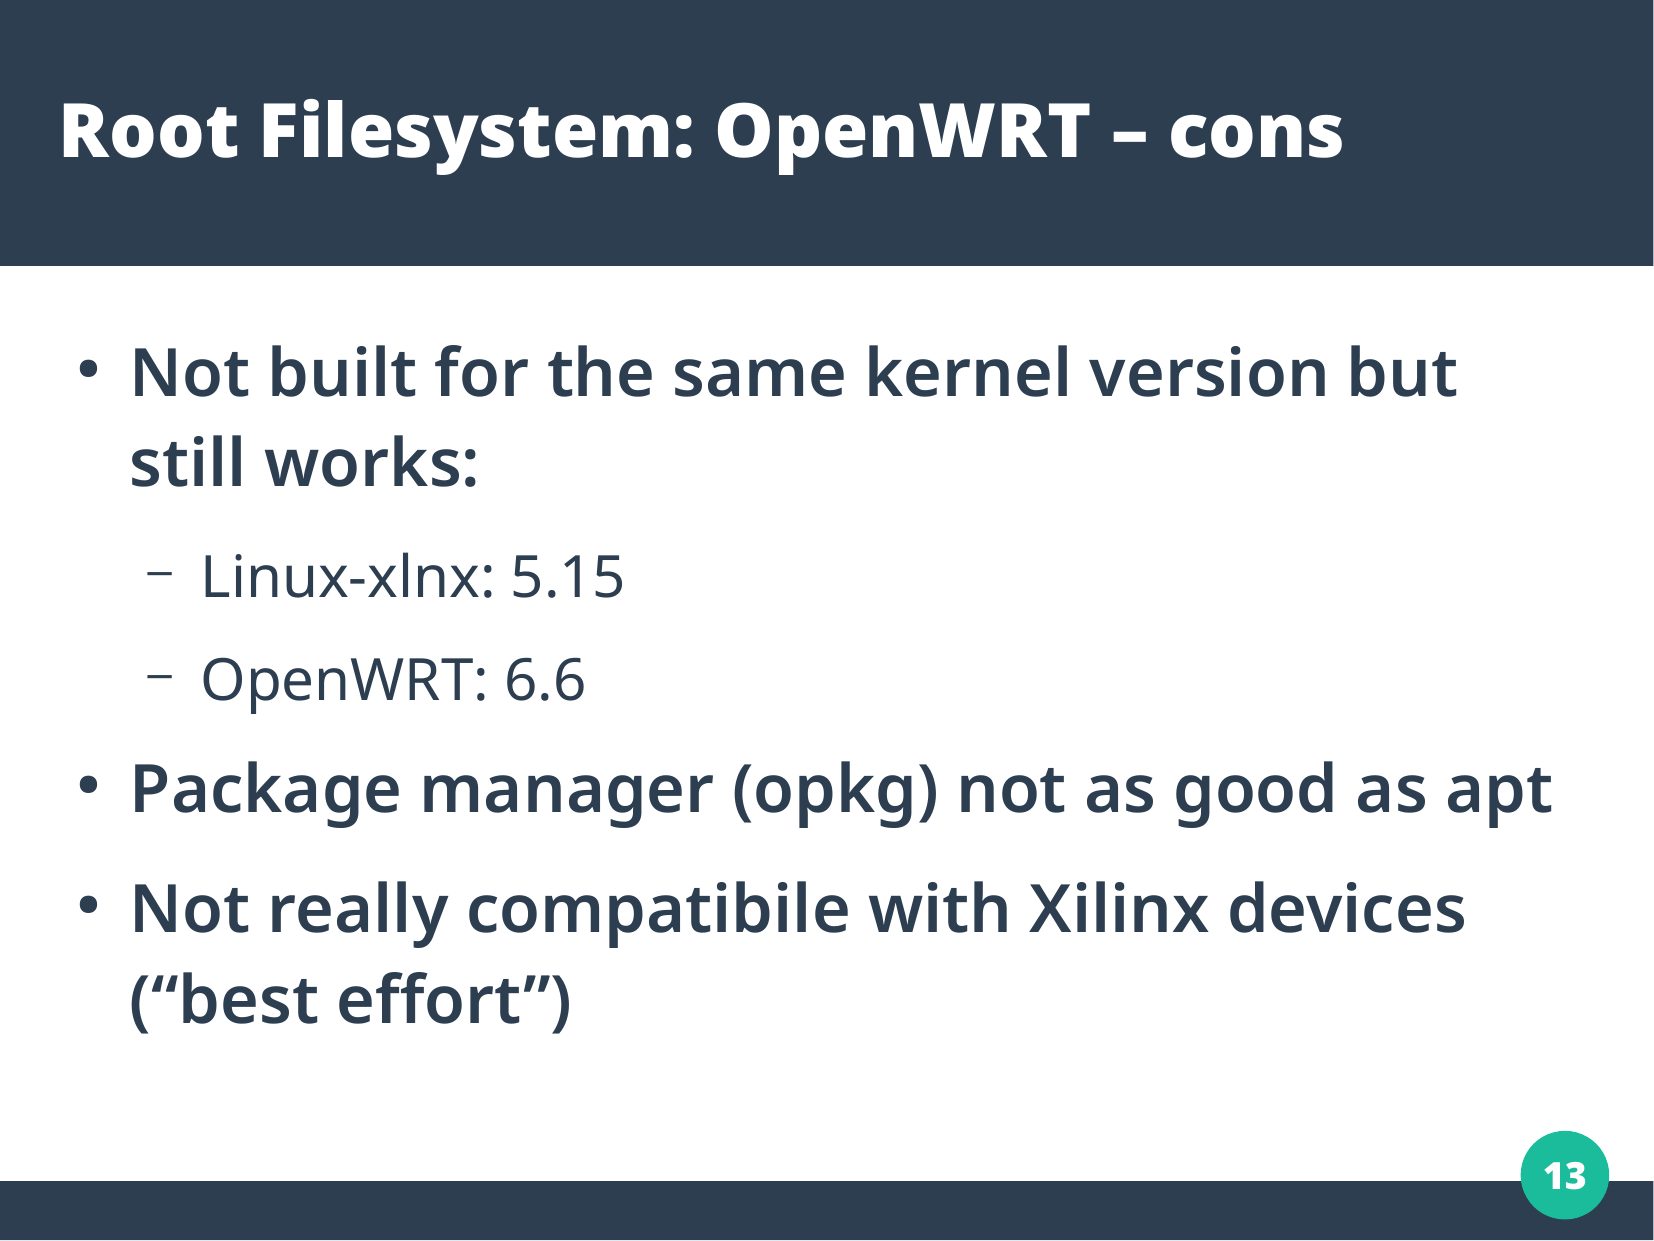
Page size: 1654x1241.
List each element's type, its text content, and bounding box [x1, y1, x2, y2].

list Not built for the same kernel version but still works: Linux-xlnx: 5.15 OpenWRT: 6.6 Package manager (opkg) not as good as apt Not really compatibile with Xilinx devices (“best effort”) [58, 324, 1595, 1152]
title Root Filesystem: OpenWRT – cons [58, 49, 1595, 207]
